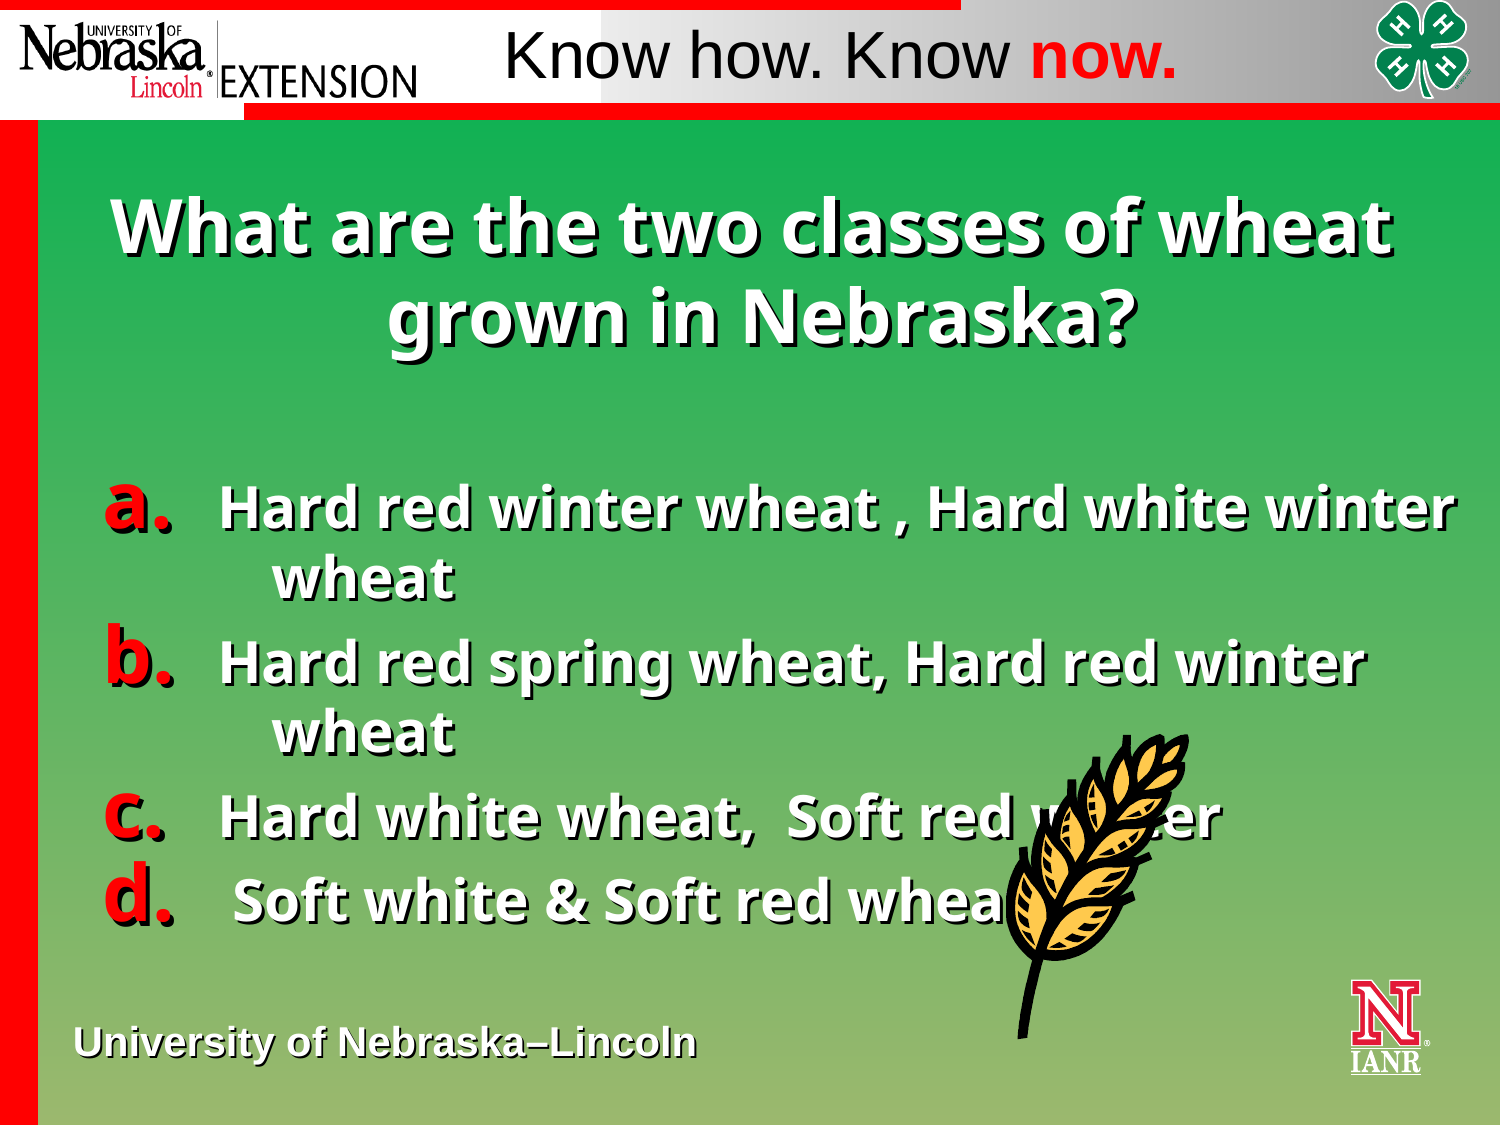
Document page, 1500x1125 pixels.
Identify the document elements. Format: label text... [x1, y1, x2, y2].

list Hard red winter wheat , Hard white winter wheat Hard red spring wheat, Hard red winter wheat Hard white wheat, Soft red winter Soft white & Soft red wheats [87, 462, 1473, 1021]
title What are the two classes of wheat grown in Nebraska? [77, 161, 1428, 376]
picture [1006, 730, 1194, 1045]
